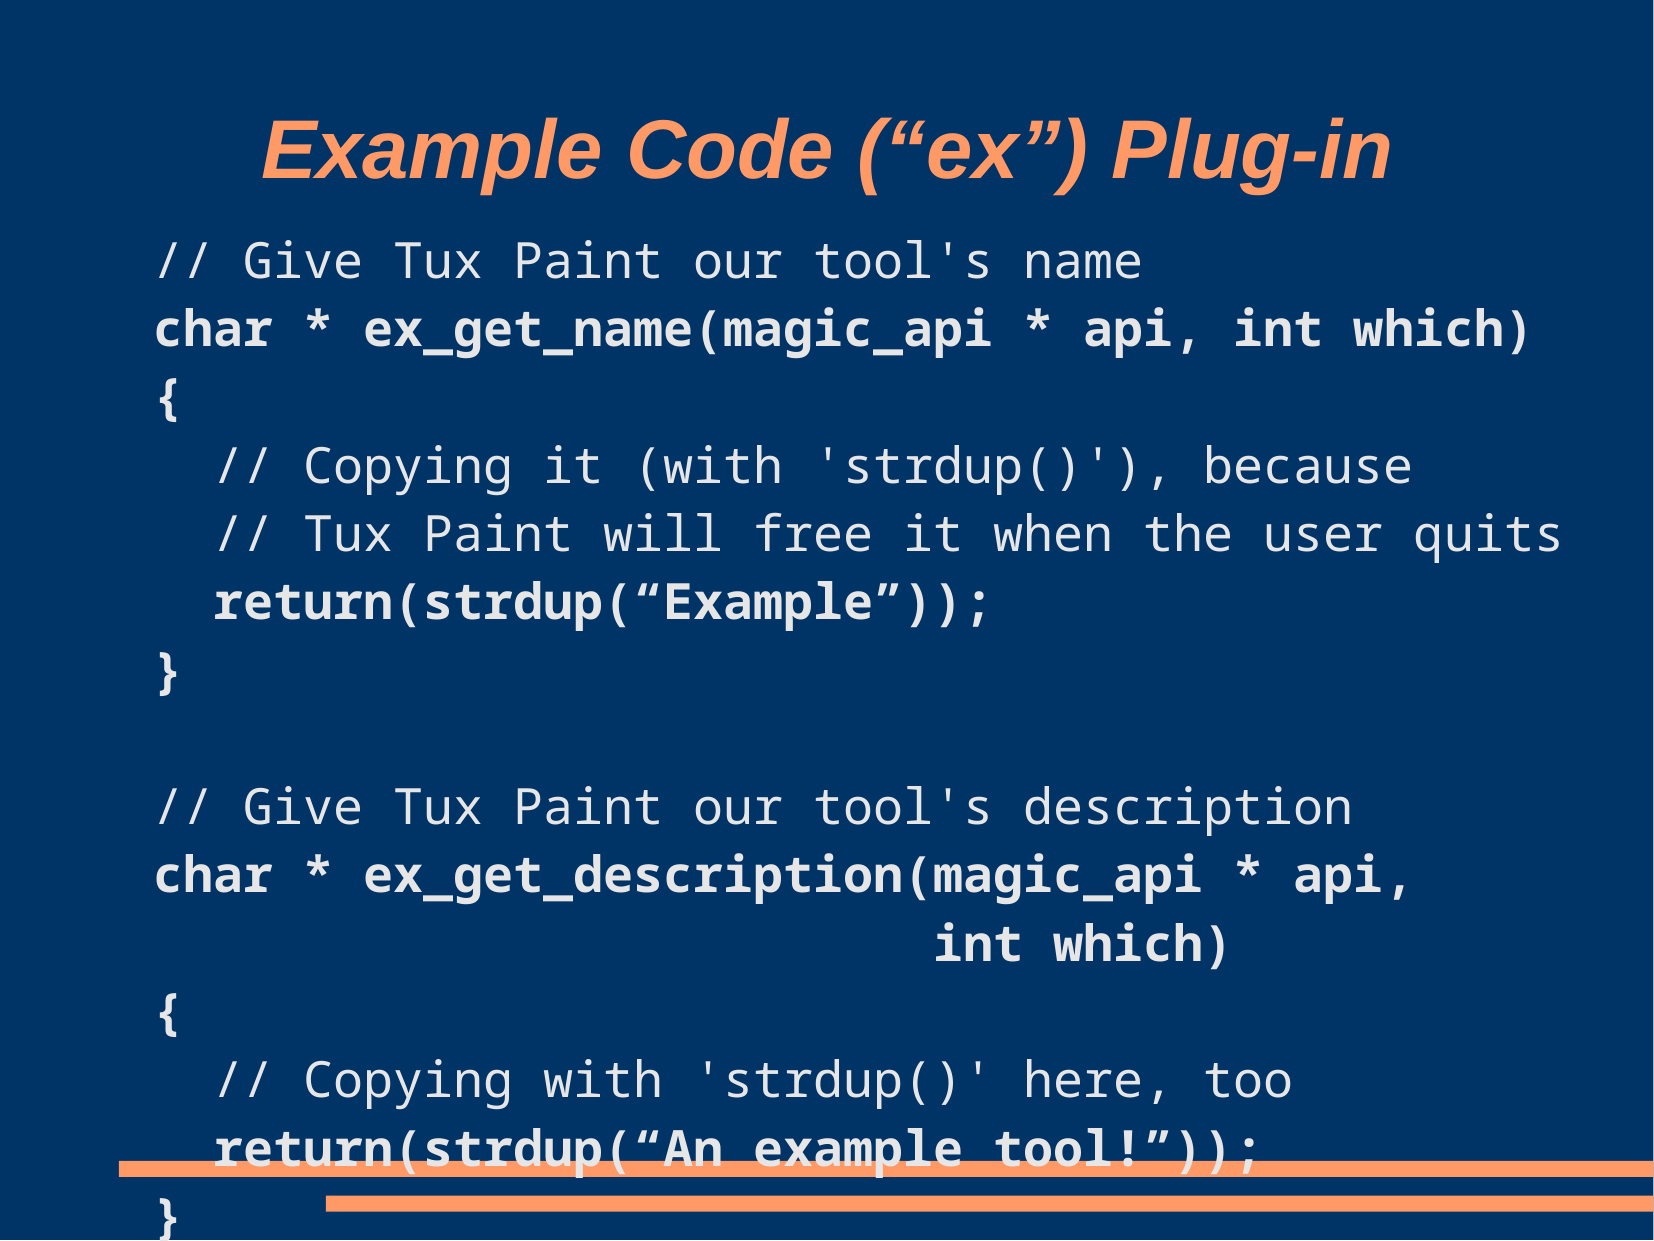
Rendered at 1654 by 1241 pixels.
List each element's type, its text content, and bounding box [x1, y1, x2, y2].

list // Give Tux Paint our tool's name char * ex_get_name(magic_api * api, int which) { // Copying it (with 'strdup()'), because // Tux Paint will free it when the user quits return(strdup(“Example”)); } // Give Tux Paint our tool's description char * ex_get_description(magic_api * api, int which) { // Copying with 'strdup()' here, too return(strdup(“An example tool!”)); } [135, 225, 1576, 1086]
title Example Code (“ex”) Plug-in [121, 53, 1534, 247]
